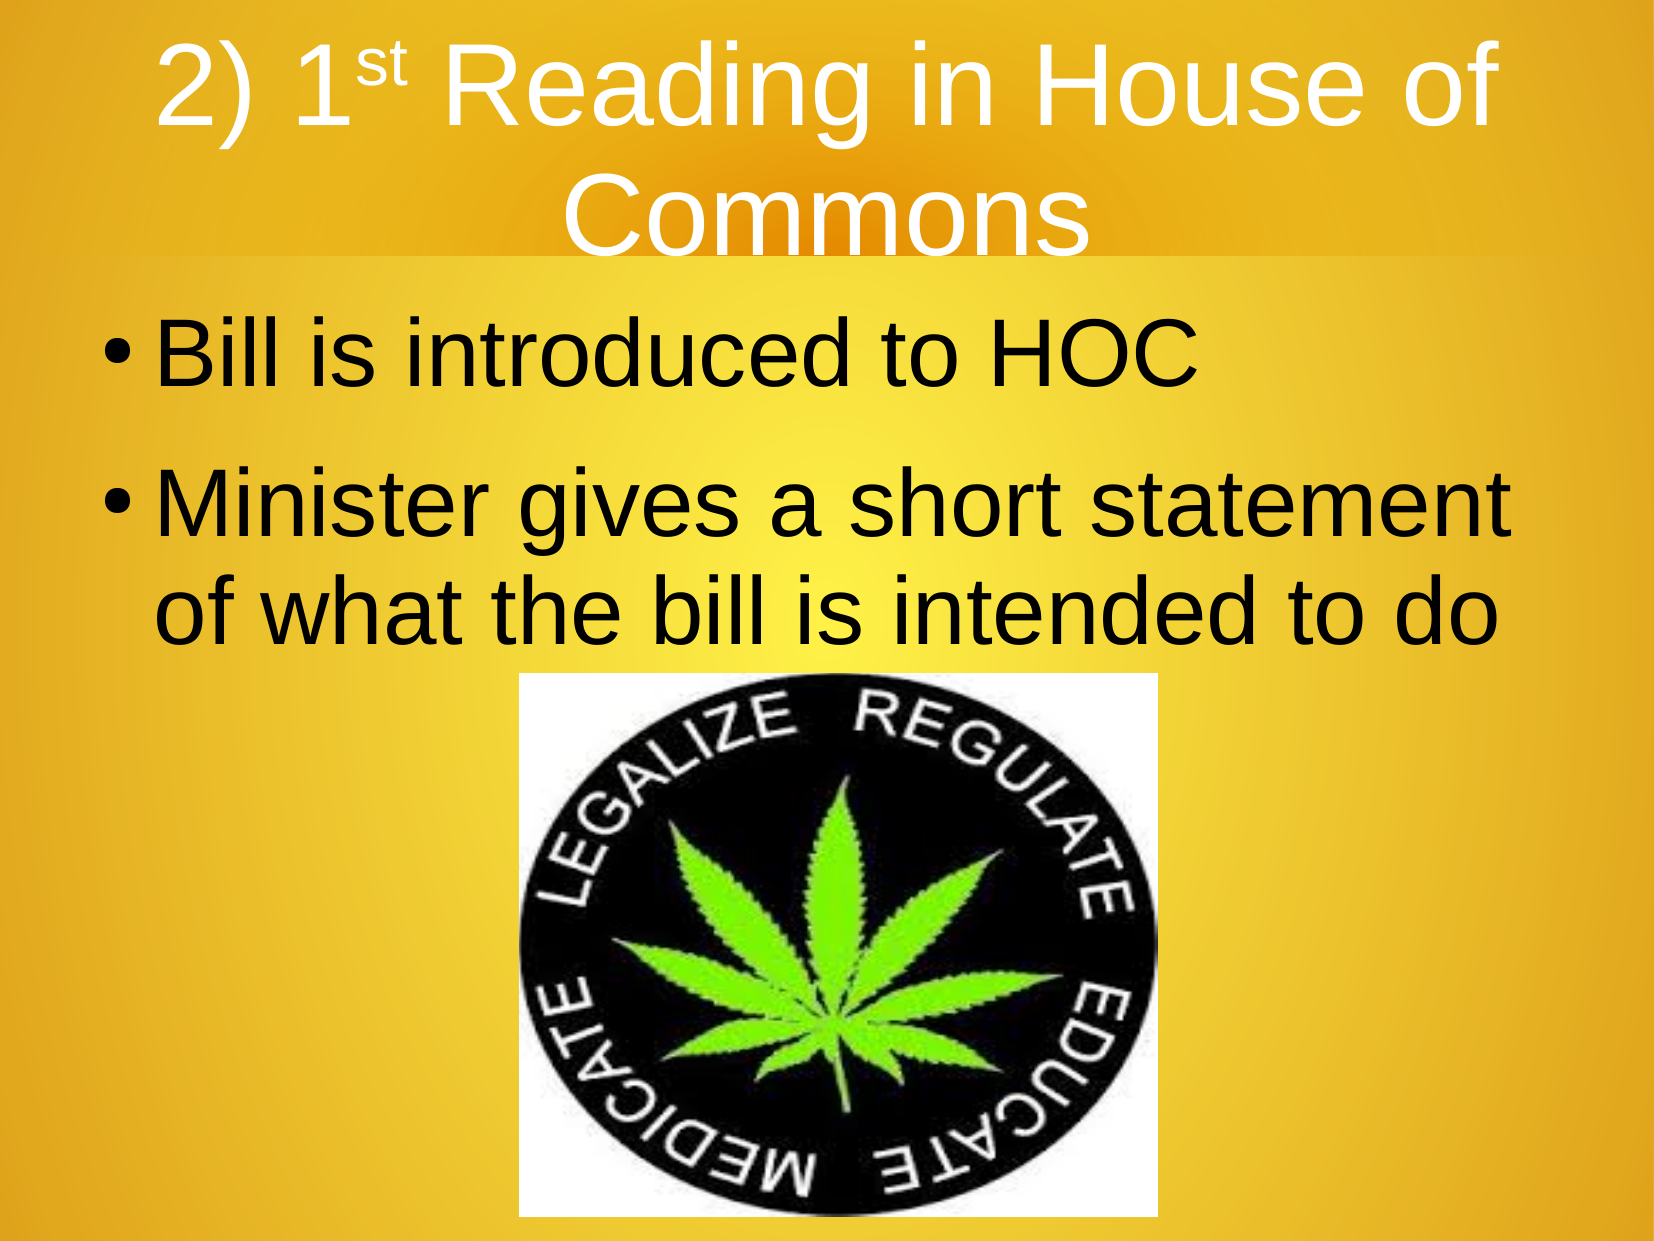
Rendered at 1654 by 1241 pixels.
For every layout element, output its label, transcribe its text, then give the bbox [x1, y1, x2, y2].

list Bill is introduced to HOC Minister gives a short statement of what the bill is intended to do [82, 299, 1571, 1019]
picture [519, 673, 1158, 1241]
title 2) 1st Reading in House of Commons [82, 16, 1571, 283]
